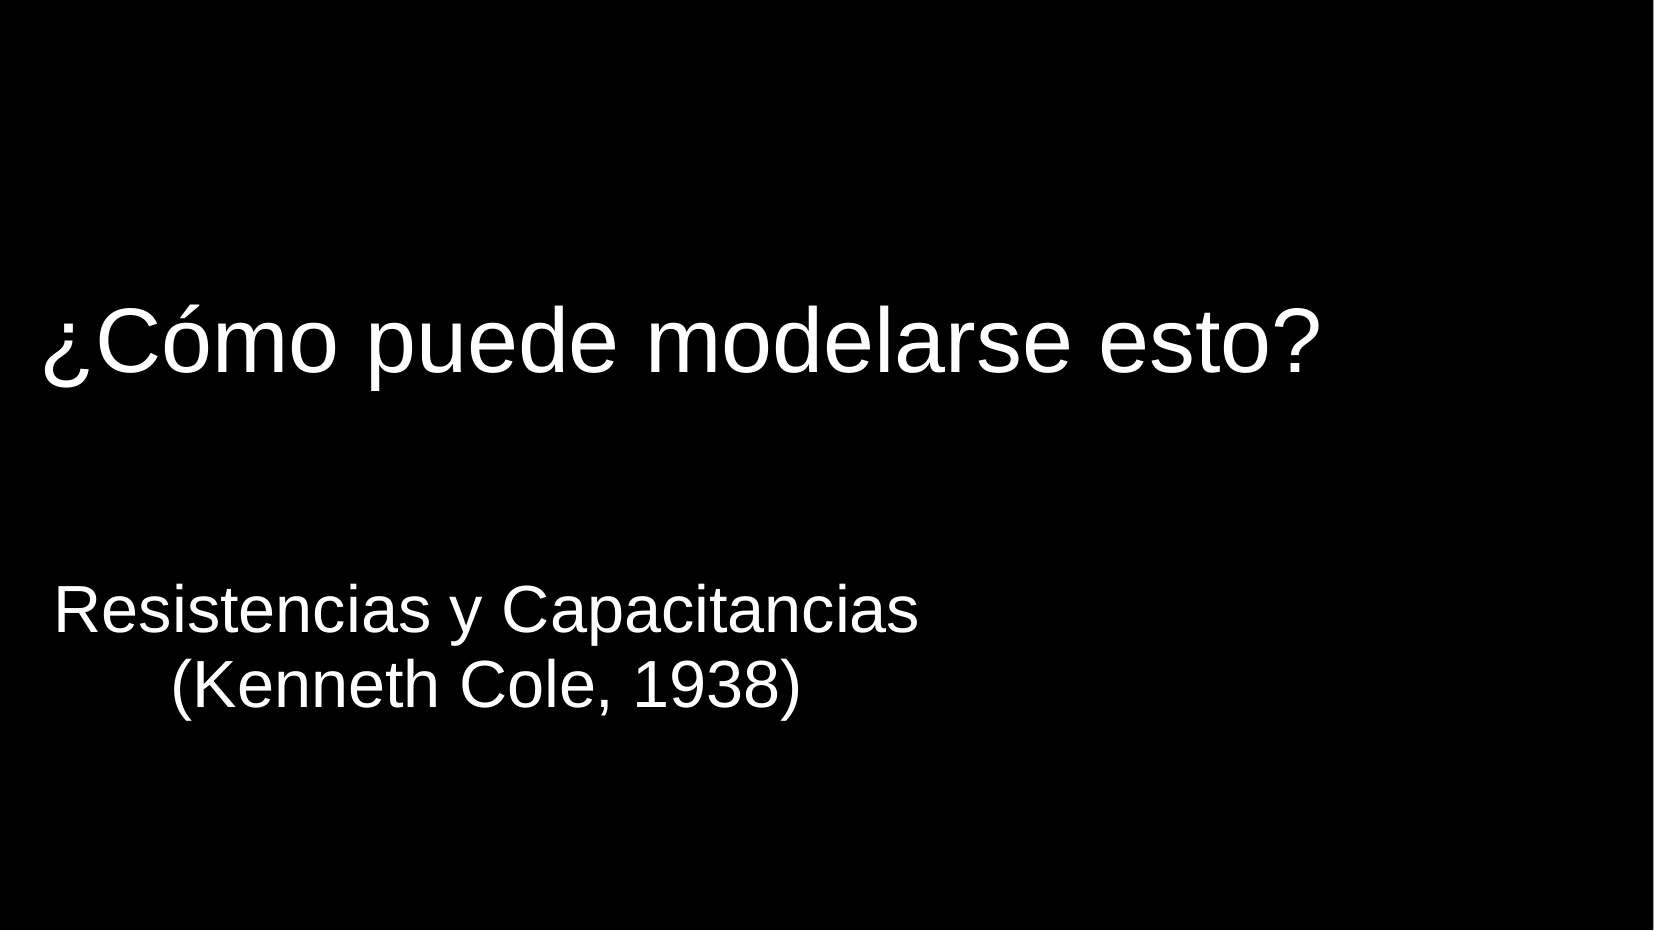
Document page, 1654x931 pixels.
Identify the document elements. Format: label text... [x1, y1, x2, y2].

title ¿Cómo puede modelarse esto? [0, 237, 1512, 443]
text_box Resistencias y Capacitancias (Kenneth Cole, 1938) [29, 564, 945, 798]
